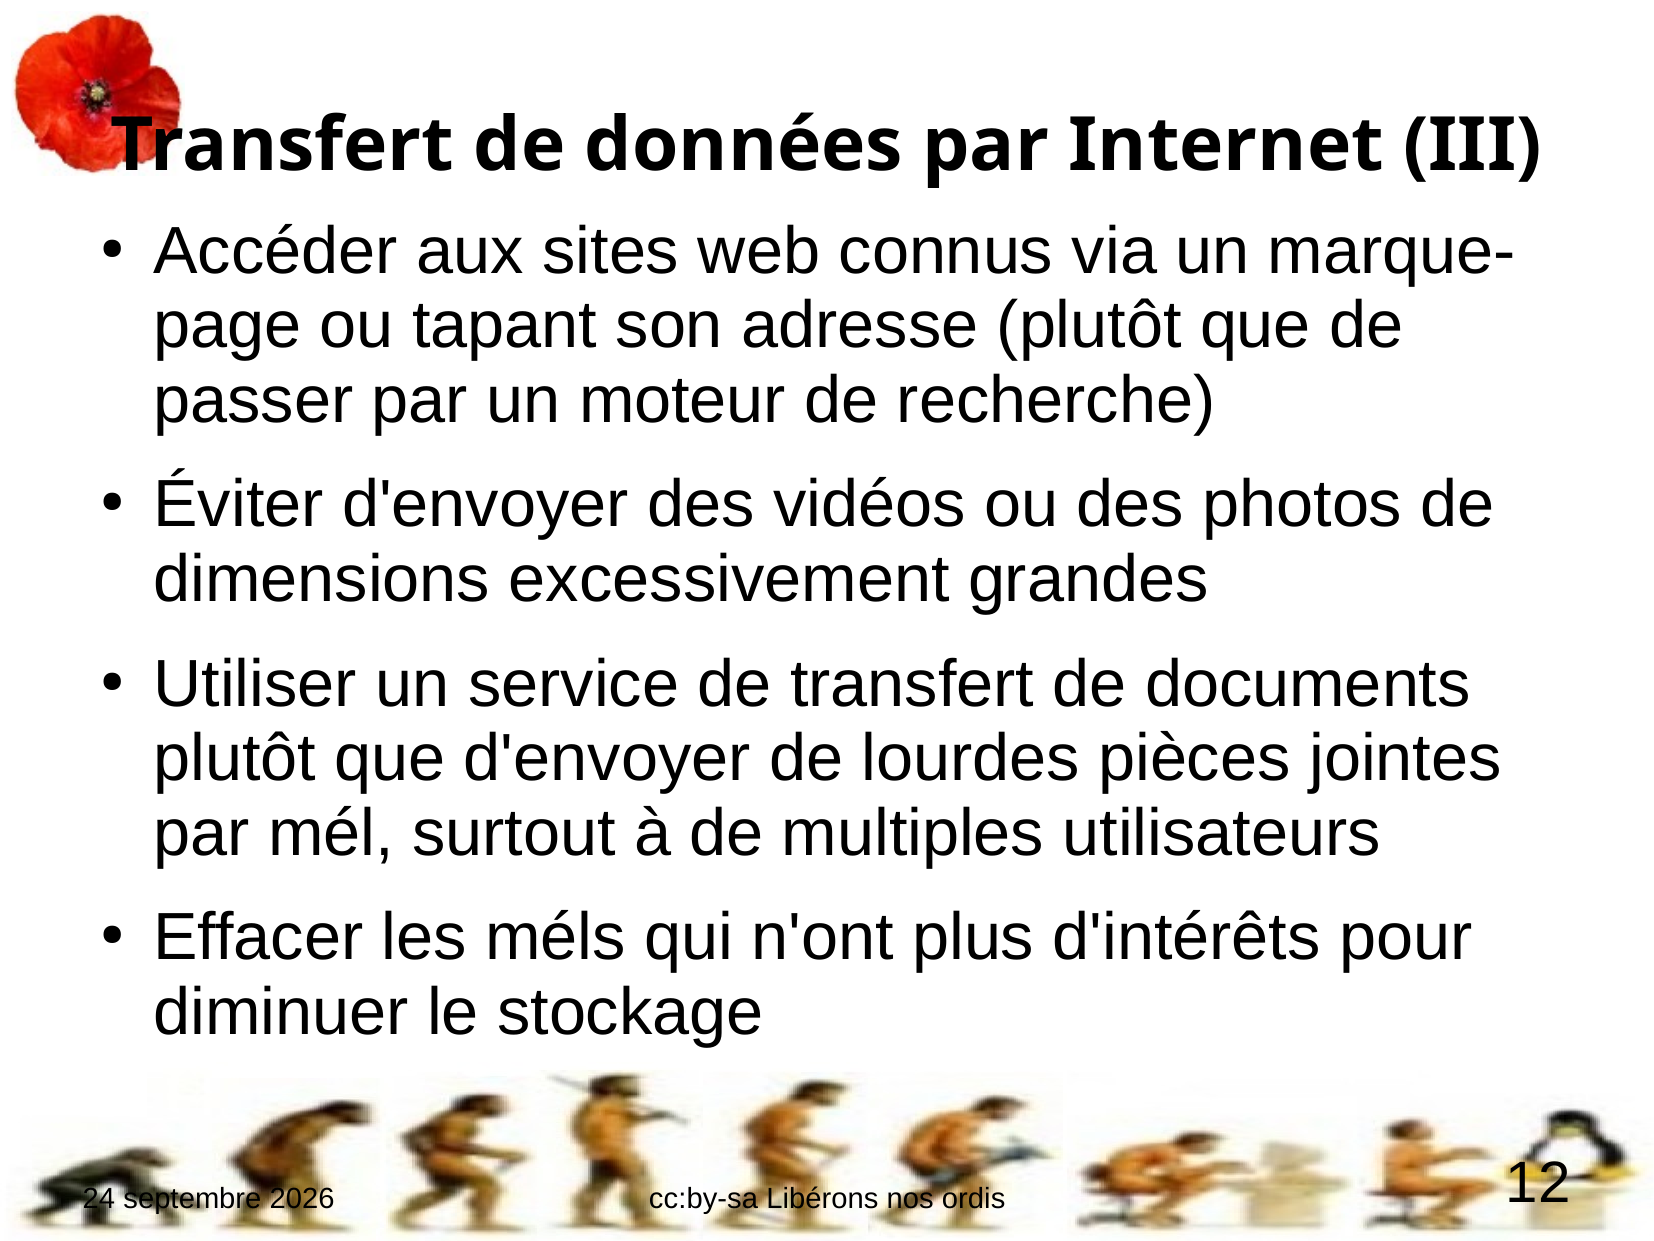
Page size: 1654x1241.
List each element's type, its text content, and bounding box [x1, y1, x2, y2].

picture [11, 11, 185, 176]
title Transfert de données par Internet (III) [82, 82, 1571, 201]
list Accéder aux sites web connus via un marque-page ou tapant son adresse (plutôt que de passer par un moteur de recherche) Éviter d'envoyer des vidéos ou des photos de dimensions excessivement grandes Utiliser un service de transfert de documents plutôt que d'envoyer de lourdes pièces jointes par mél, surtout à de multiples utilisateurs Effacer les méls qui n'ont plus d'intérêts pour diminuer le stockage [82, 212, 1571, 1052]
picture [0, 1062, 1654, 1241]
